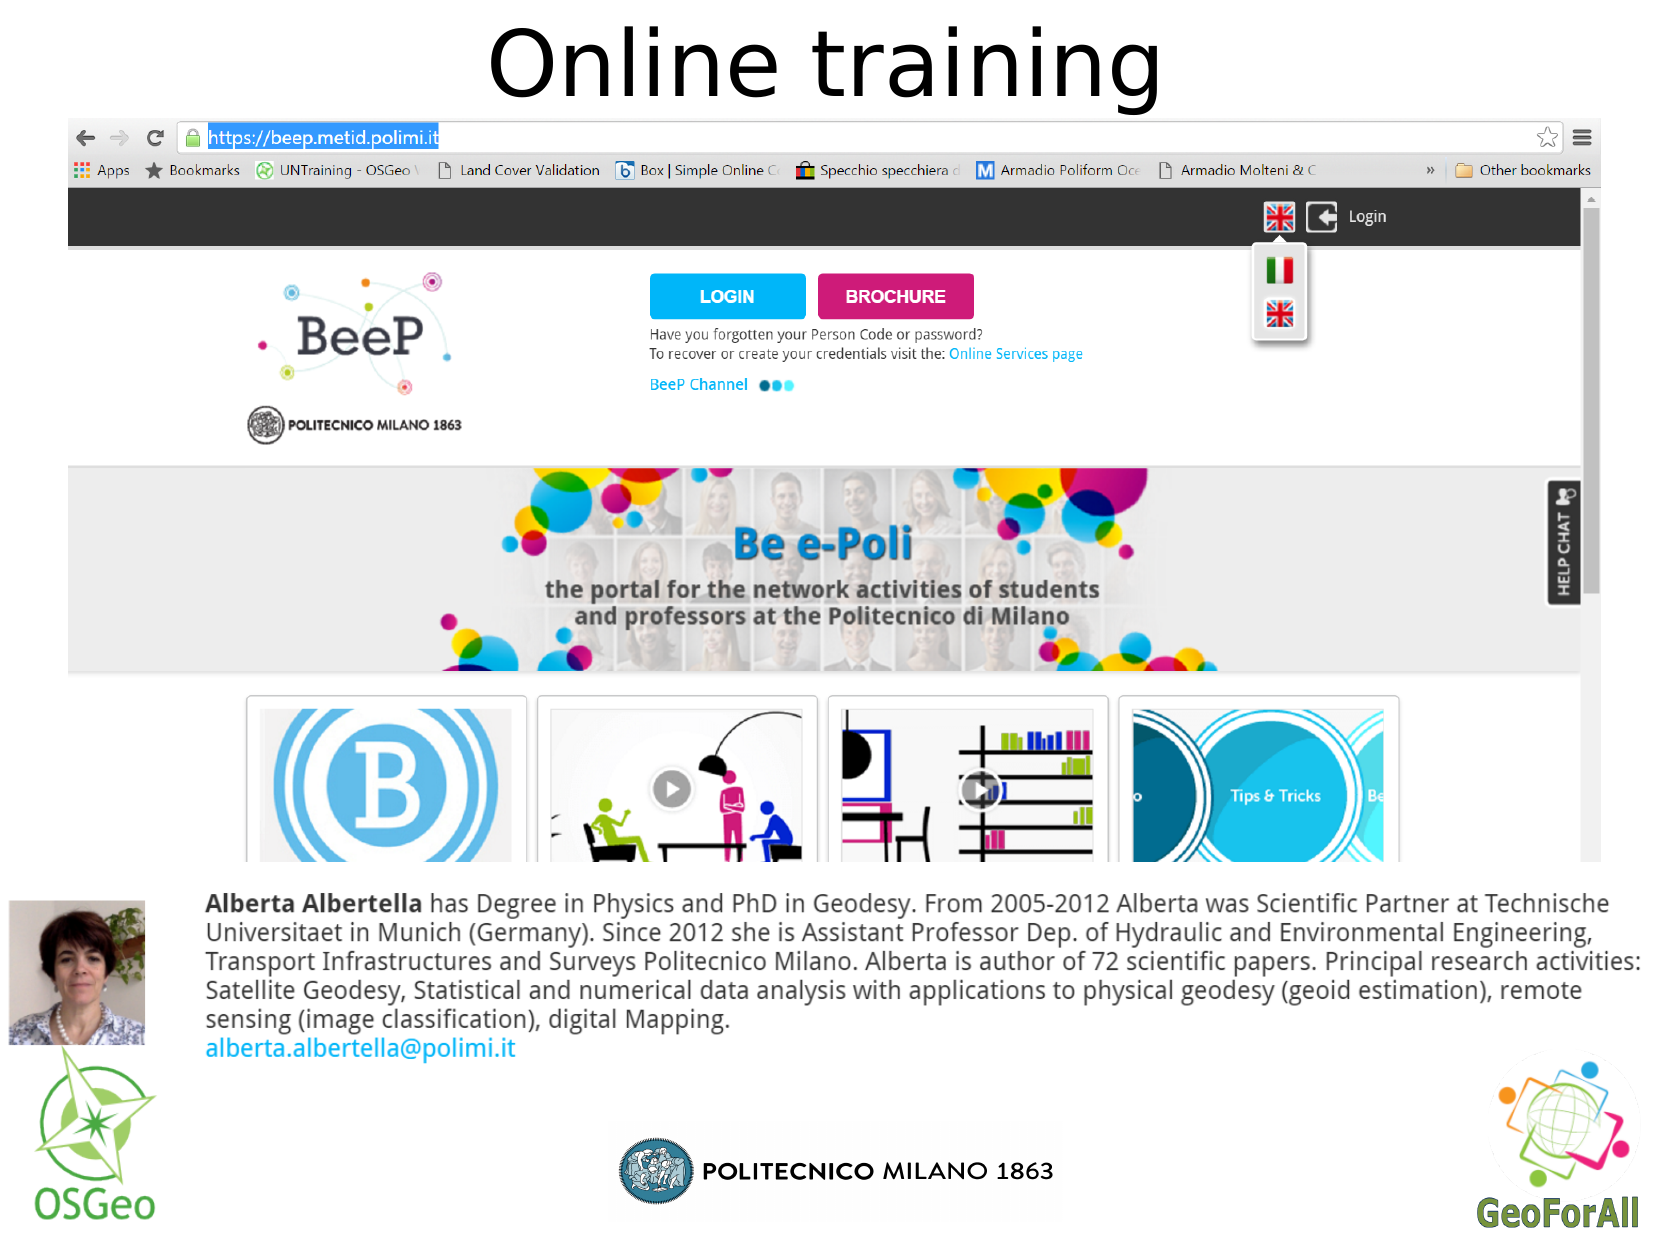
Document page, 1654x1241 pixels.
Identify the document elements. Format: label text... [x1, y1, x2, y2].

title Online training [82, 0, 1571, 118]
picture [0, 118, 1654, 1241]
picture [608, 1121, 1063, 1222]
